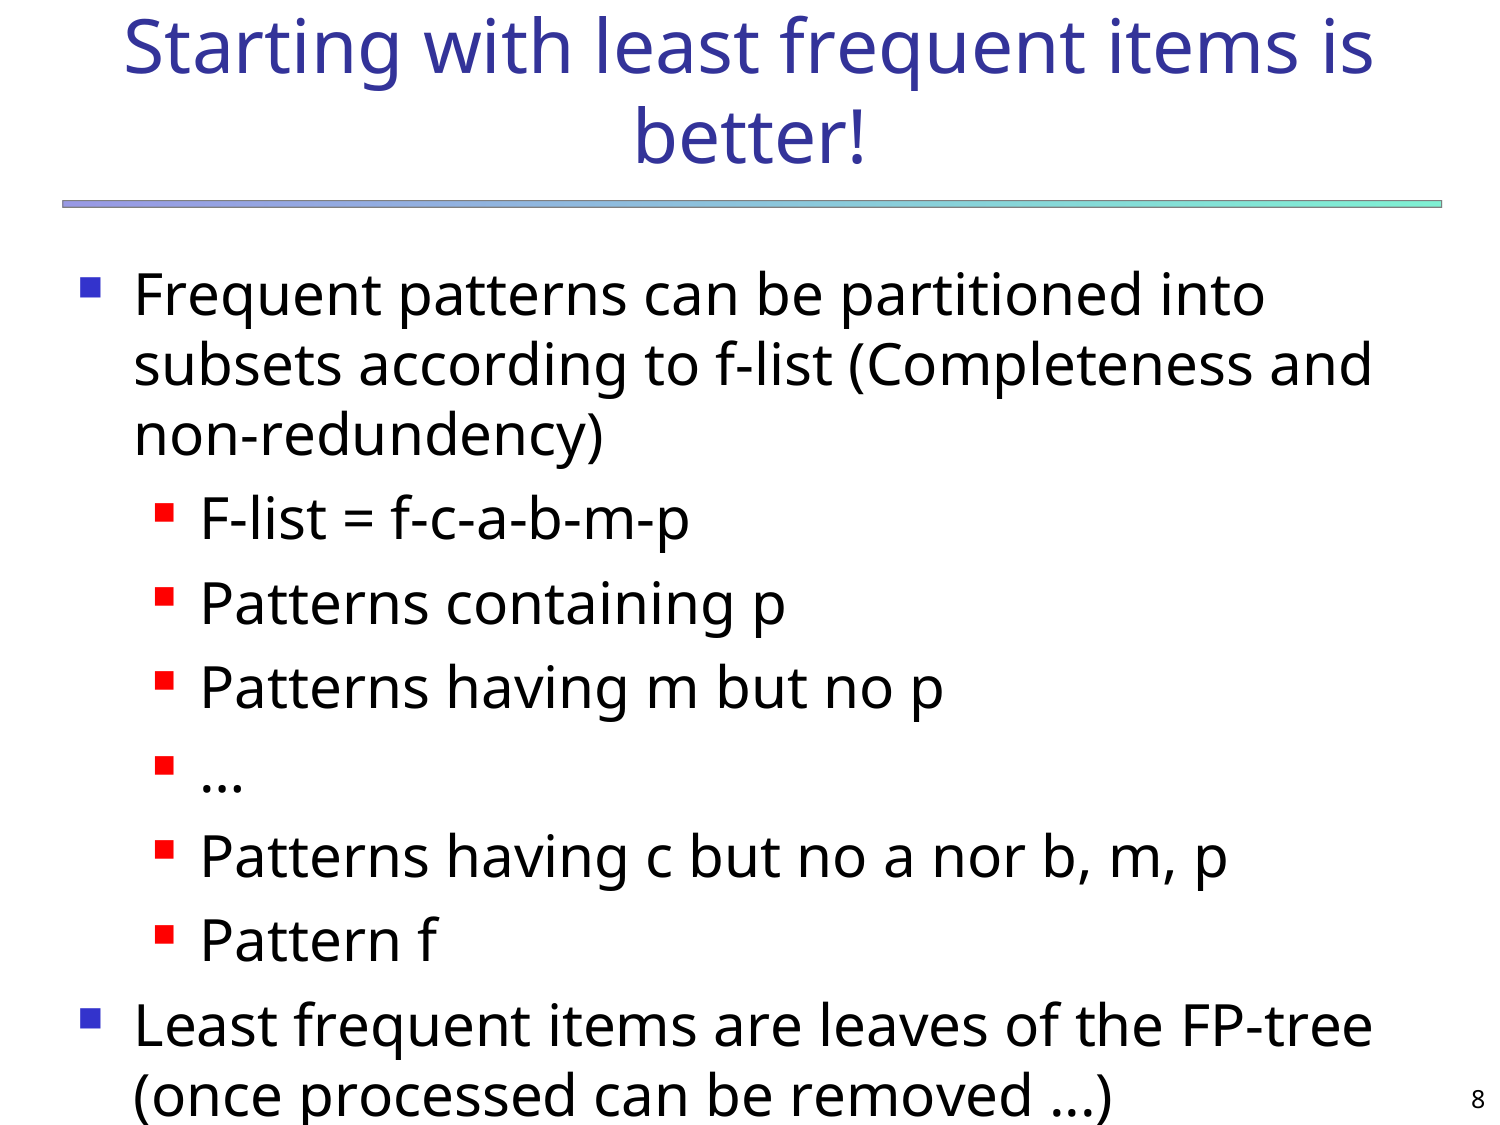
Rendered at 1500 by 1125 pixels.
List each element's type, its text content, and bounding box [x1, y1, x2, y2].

title Starting with least frequent items is better! [0, 0, 1500, 187]
list Frequent patterns can be partitioned into subsets according to f-list (Completeness and non-redundency) F-list = f-c-a-b-m-p Patterns containing p Patterns having m but no p … Patterns having c but no a nor b, m, p Pattern f Least frequent items are leaves of the FP-tree (once processed can be removed ...) [62, 249, 1438, 1125]
text_box <number> [1438, 1062, 1500, 1125]
